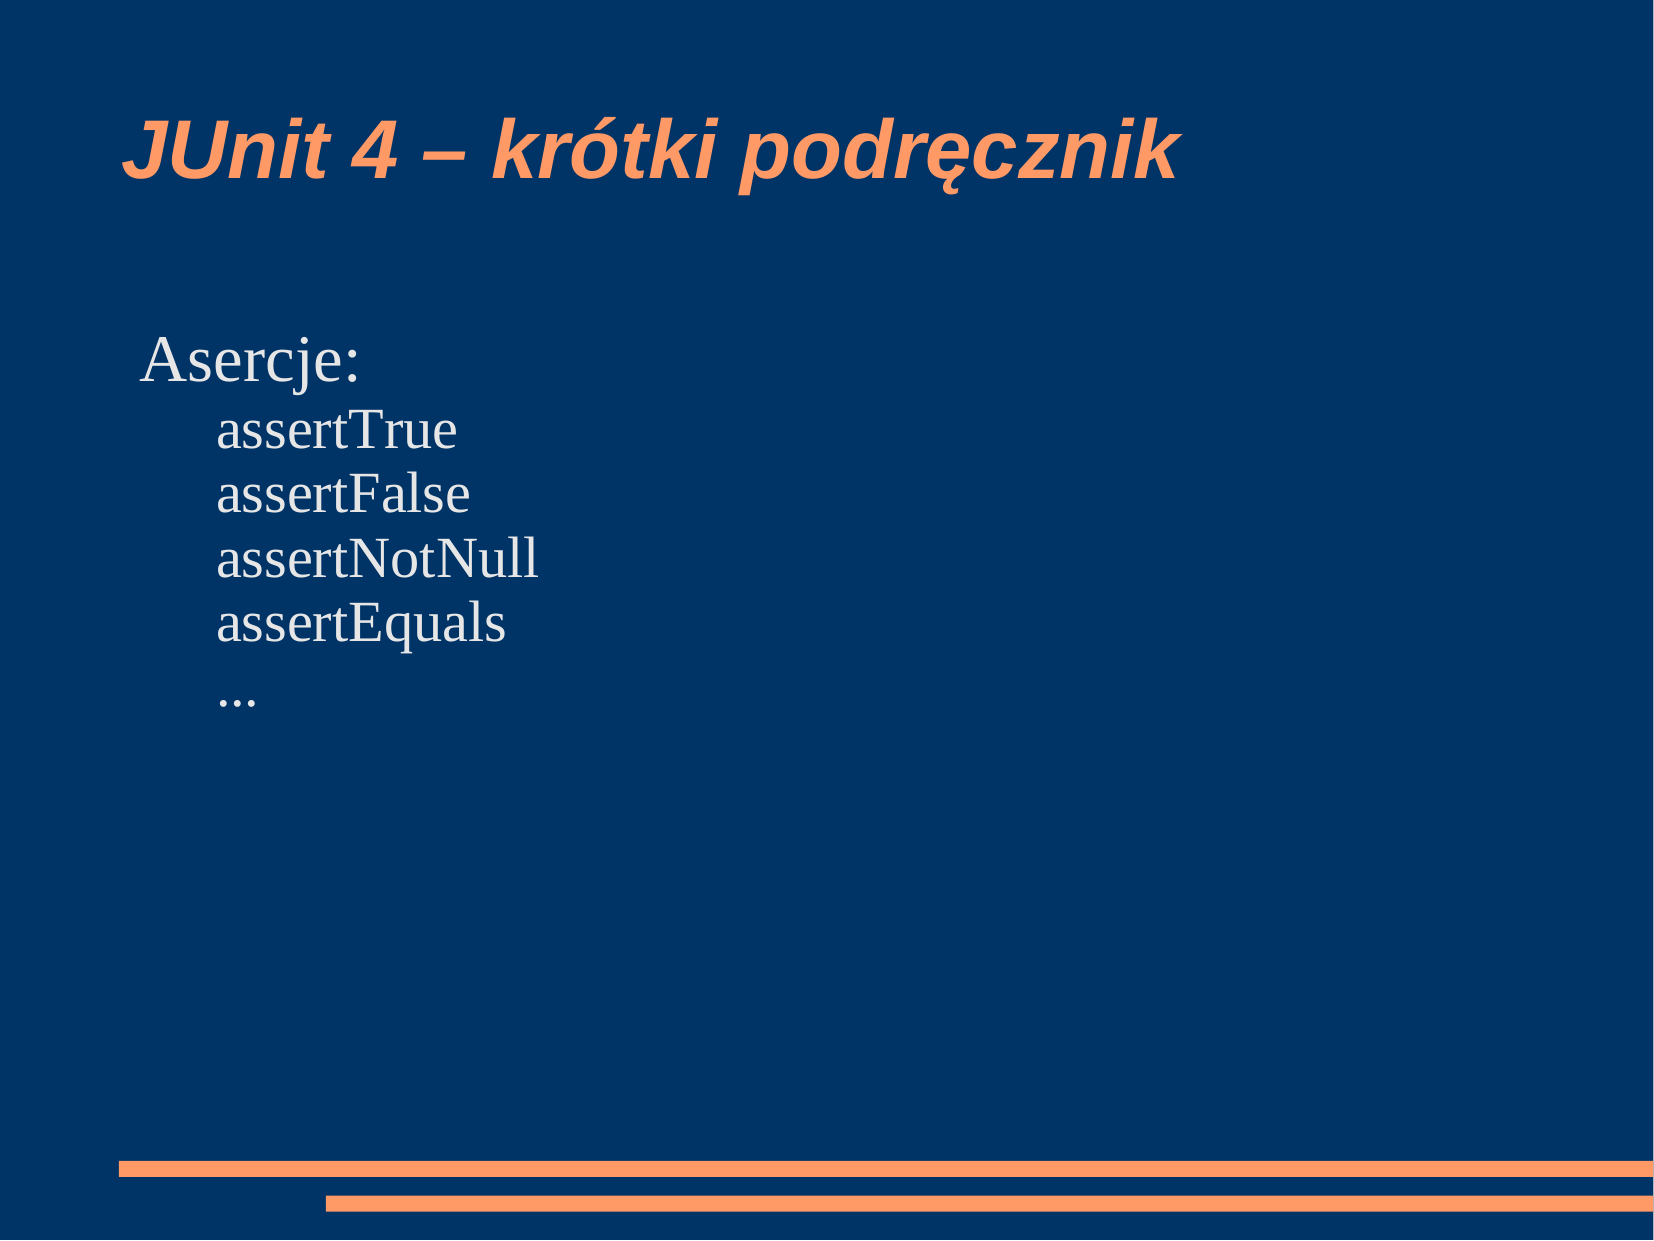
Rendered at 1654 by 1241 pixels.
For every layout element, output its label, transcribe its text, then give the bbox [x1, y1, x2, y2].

title JUnit 4 – krótki podręcznik [121, 53, 1534, 247]
list Asercje: assertTrue assertFalse assertNotNull assertEquals ... [121, 322, 1561, 1118]
